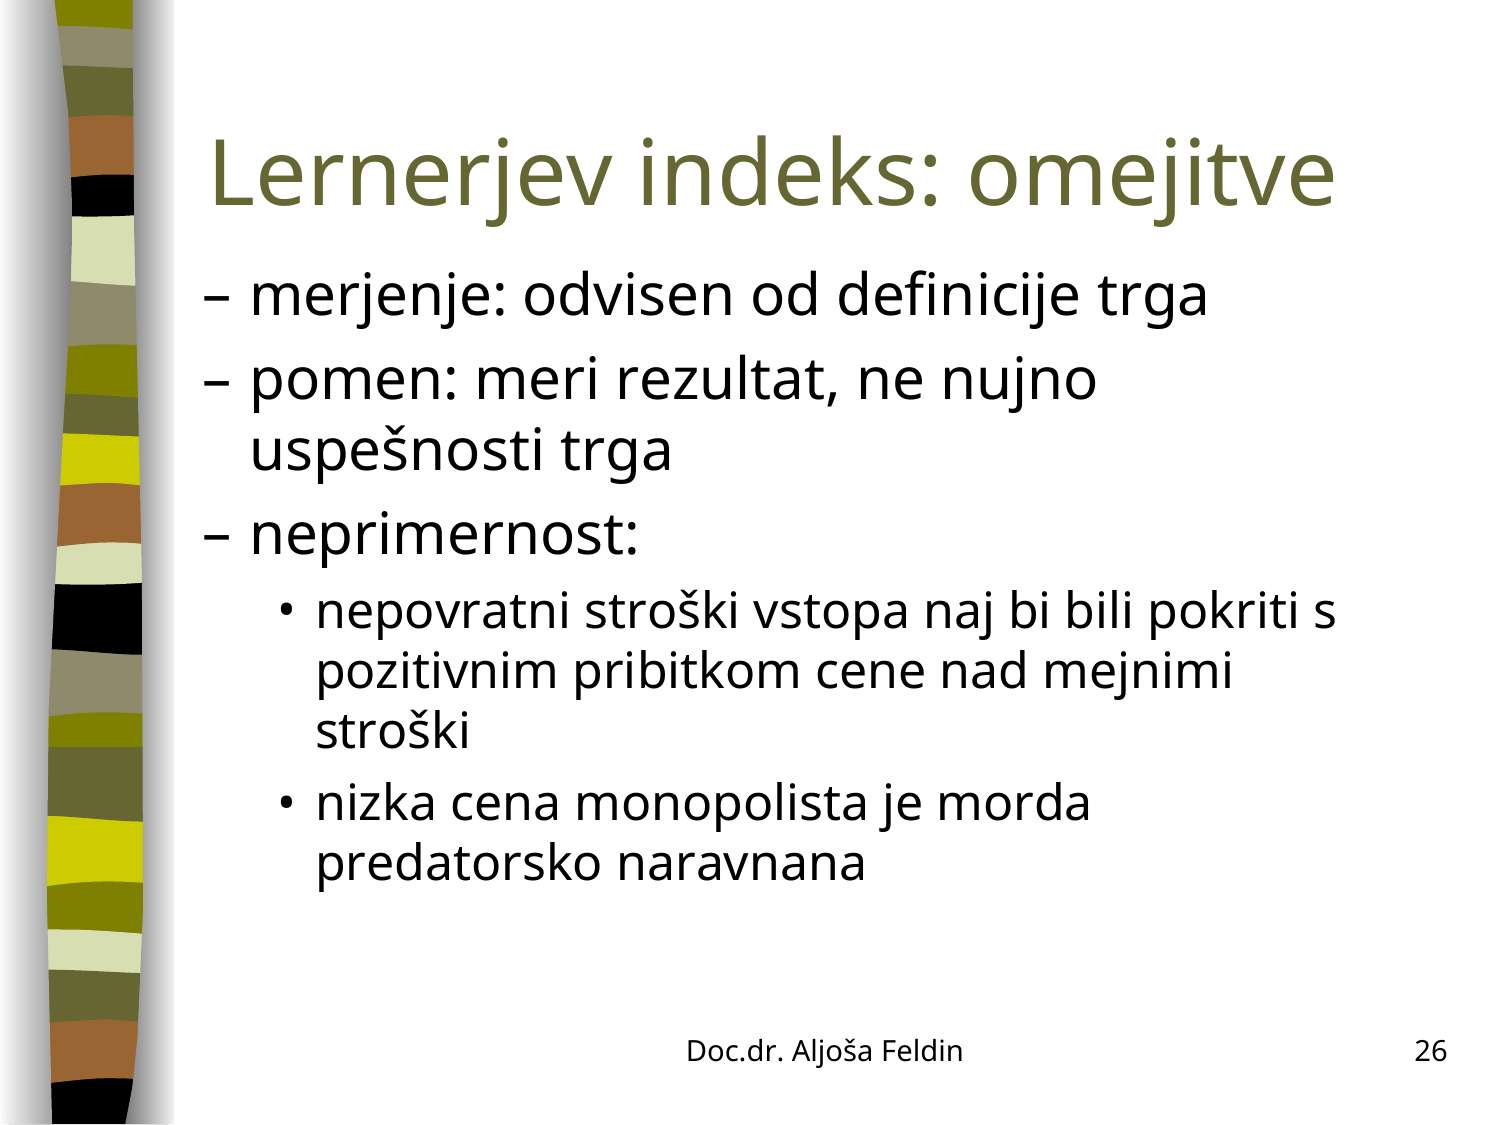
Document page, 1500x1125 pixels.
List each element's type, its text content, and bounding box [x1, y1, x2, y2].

text_box Doc.dr. Aljoša Feldin [587, 1025, 1063, 1101]
title Lernerjev indeks: omejitve [192, 74, 1468, 263]
list merjenje: odvisen od definicije trga pomen: meri rezultat, ne nujno uspešnosti trga neprimernost: nepovratni stroški vstopa naj bi bili pokriti s pozitivnim pribitkom cene nad mejnimi stroški nizka cena monopolista je morda predatorsko naravnana [112, 249, 1388, 901]
text_box <number> [1149, 1025, 1463, 1101]
